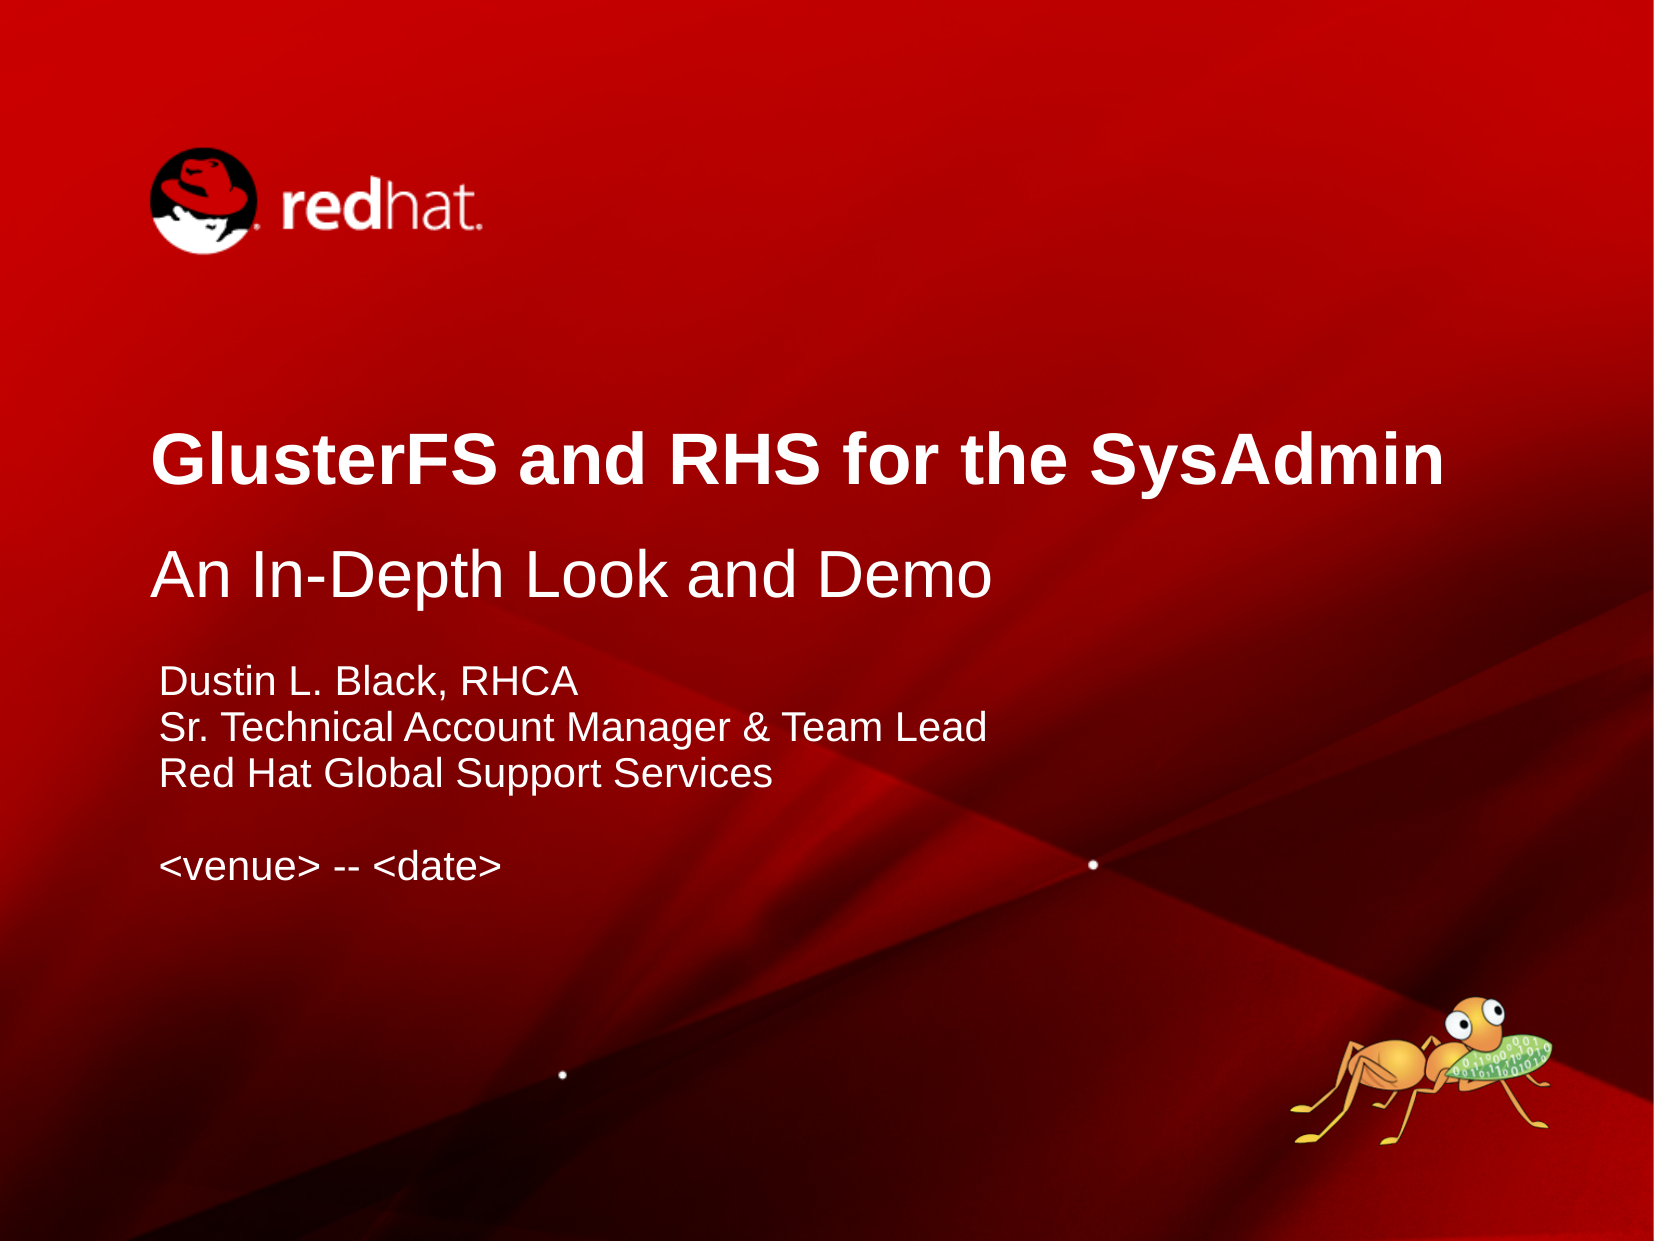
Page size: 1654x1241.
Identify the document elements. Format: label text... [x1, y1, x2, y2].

text_box GlusterFS and RHS for the SysAdmin An In-Depth Look and Demo [135, 318, 1463, 638]
text_box Dustin L. Black, RHCA Sr. Technical Account Manager & Team Lead Red Hat Global Support Services <venue> -- <date> [143, 649, 1238, 898]
picture [0, 0, 1654, 1241]
